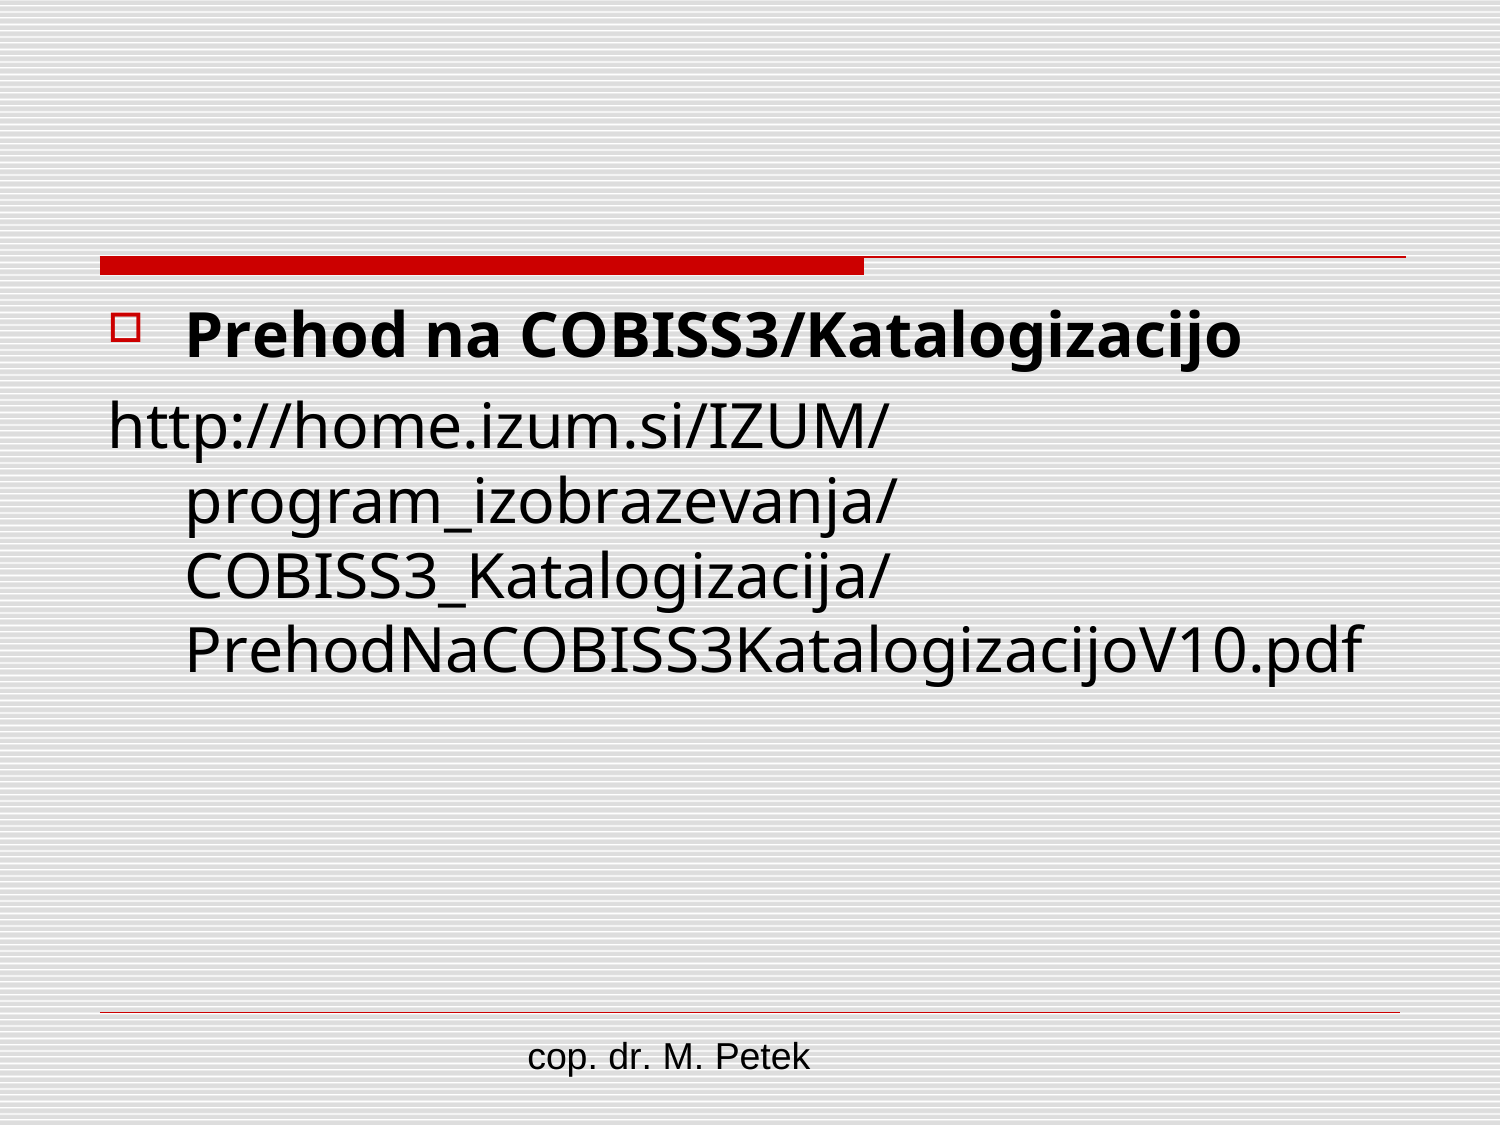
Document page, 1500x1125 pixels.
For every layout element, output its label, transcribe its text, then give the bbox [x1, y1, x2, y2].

picture [0, 0, 1500, 1125]
list Prehod na COBISS3/Katalogizacijo http://home.izum.si/IZUM/program_izobrazevanja/COBISS3_Katalogizacija/PrehodNaCOBISS3KatalogizacijoV10.pdf [92, 287, 1406, 988]
